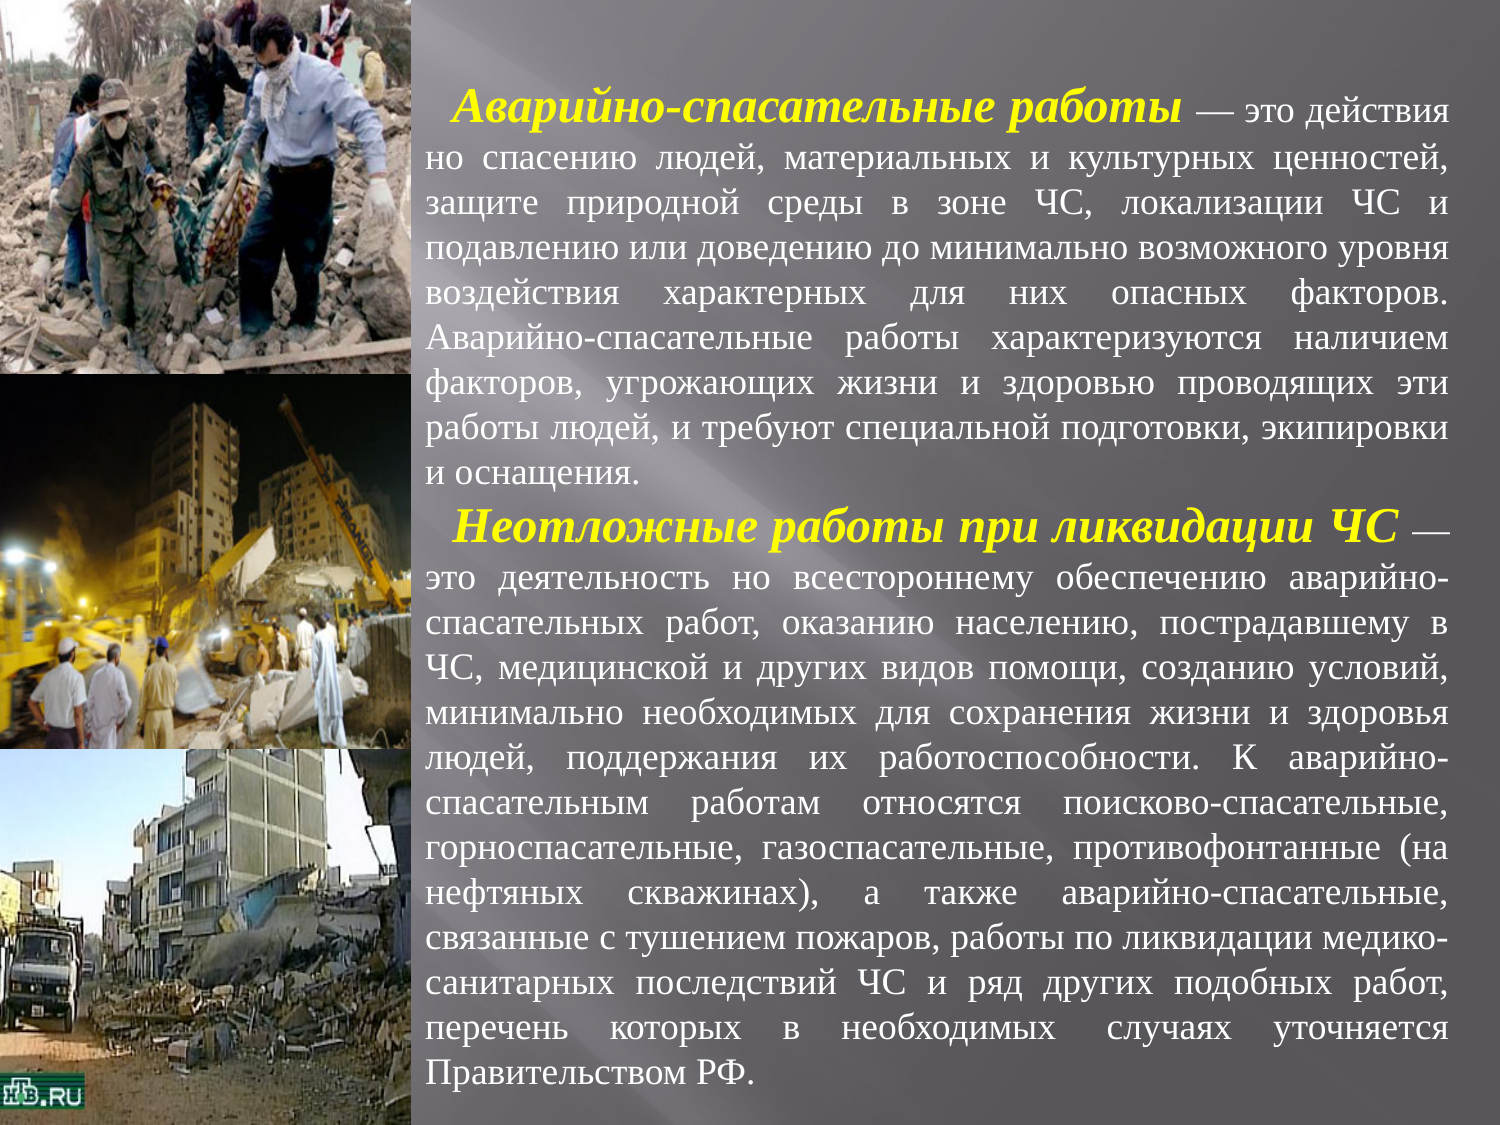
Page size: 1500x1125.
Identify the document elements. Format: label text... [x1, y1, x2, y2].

picture [0, 0, 411, 374]
text_box Аварийно-спасательные работы — это действия но спасению людей, материальных и культурных ценностей, защите природной среды в зоне ЧС, локализации ЧС и подавлению или доведению до минимально возможного уровня воздействия характерных для них опасных факторов. Аварийно-спасательные работы характеризуются наличием факторов, угрожающих жизни и здоровью проводящих эти работы людей, и требуют специальной подготовки, экипировки и оснаще­ния. Неотложные работы при ликвидации ЧС — это деятельность но всесторонне­му обеспечению аварийно-спасательных работ, оказанию населению, пострадавшему в ЧС, медицинской и других видов помощи, созданию условий, минимально необходимых для сохранения жизни и здоровья людей, поддержания их работоспособности. К аварийно-спасательным работам относятся поисково-спасательные, горноспасательные, газоспасательные, противофонтанные (на нефтяных скважинах), а также аварийно-спасательные, связанные с тушением пожаров, работы по ликвидации медико-санитарных последствий ЧС и ряд других подобных работ, перечень которых в необходимых случаях уточняется Правительством РФ. [411, 64, 1465, 1125]
picture [0, 750, 411, 1125]
picture [0, 375, 411, 749]
